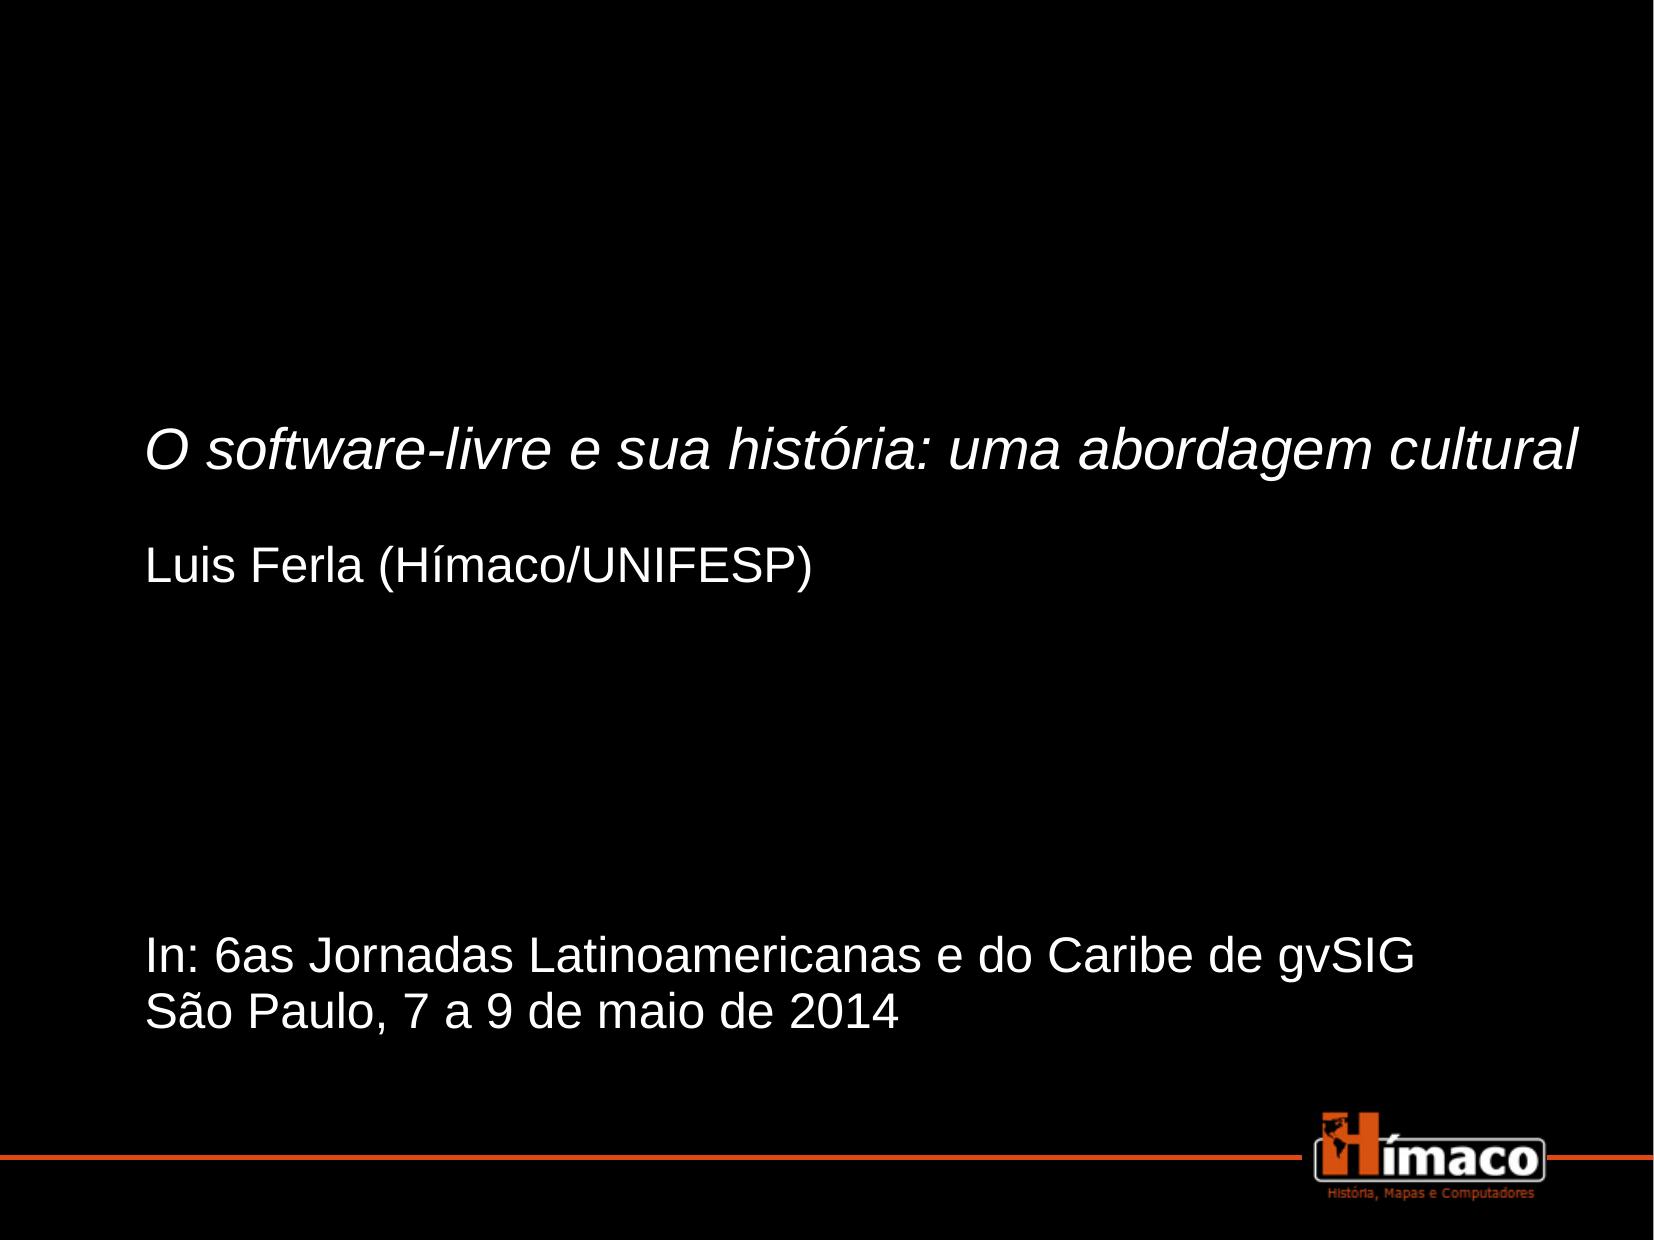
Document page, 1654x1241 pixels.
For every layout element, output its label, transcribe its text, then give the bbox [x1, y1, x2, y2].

text_box O software-livre e sua história: uma abordagem cultural Luis Ferla (Hímaco/UNIFESP) In: 6as Jornadas Latinoamericanas e do Caribe de gvSIG São Paulo, 7 a 9 de maio de 2014 [129, 409, 1654, 1048]
picture [1301, 1075, 1559, 1217]
